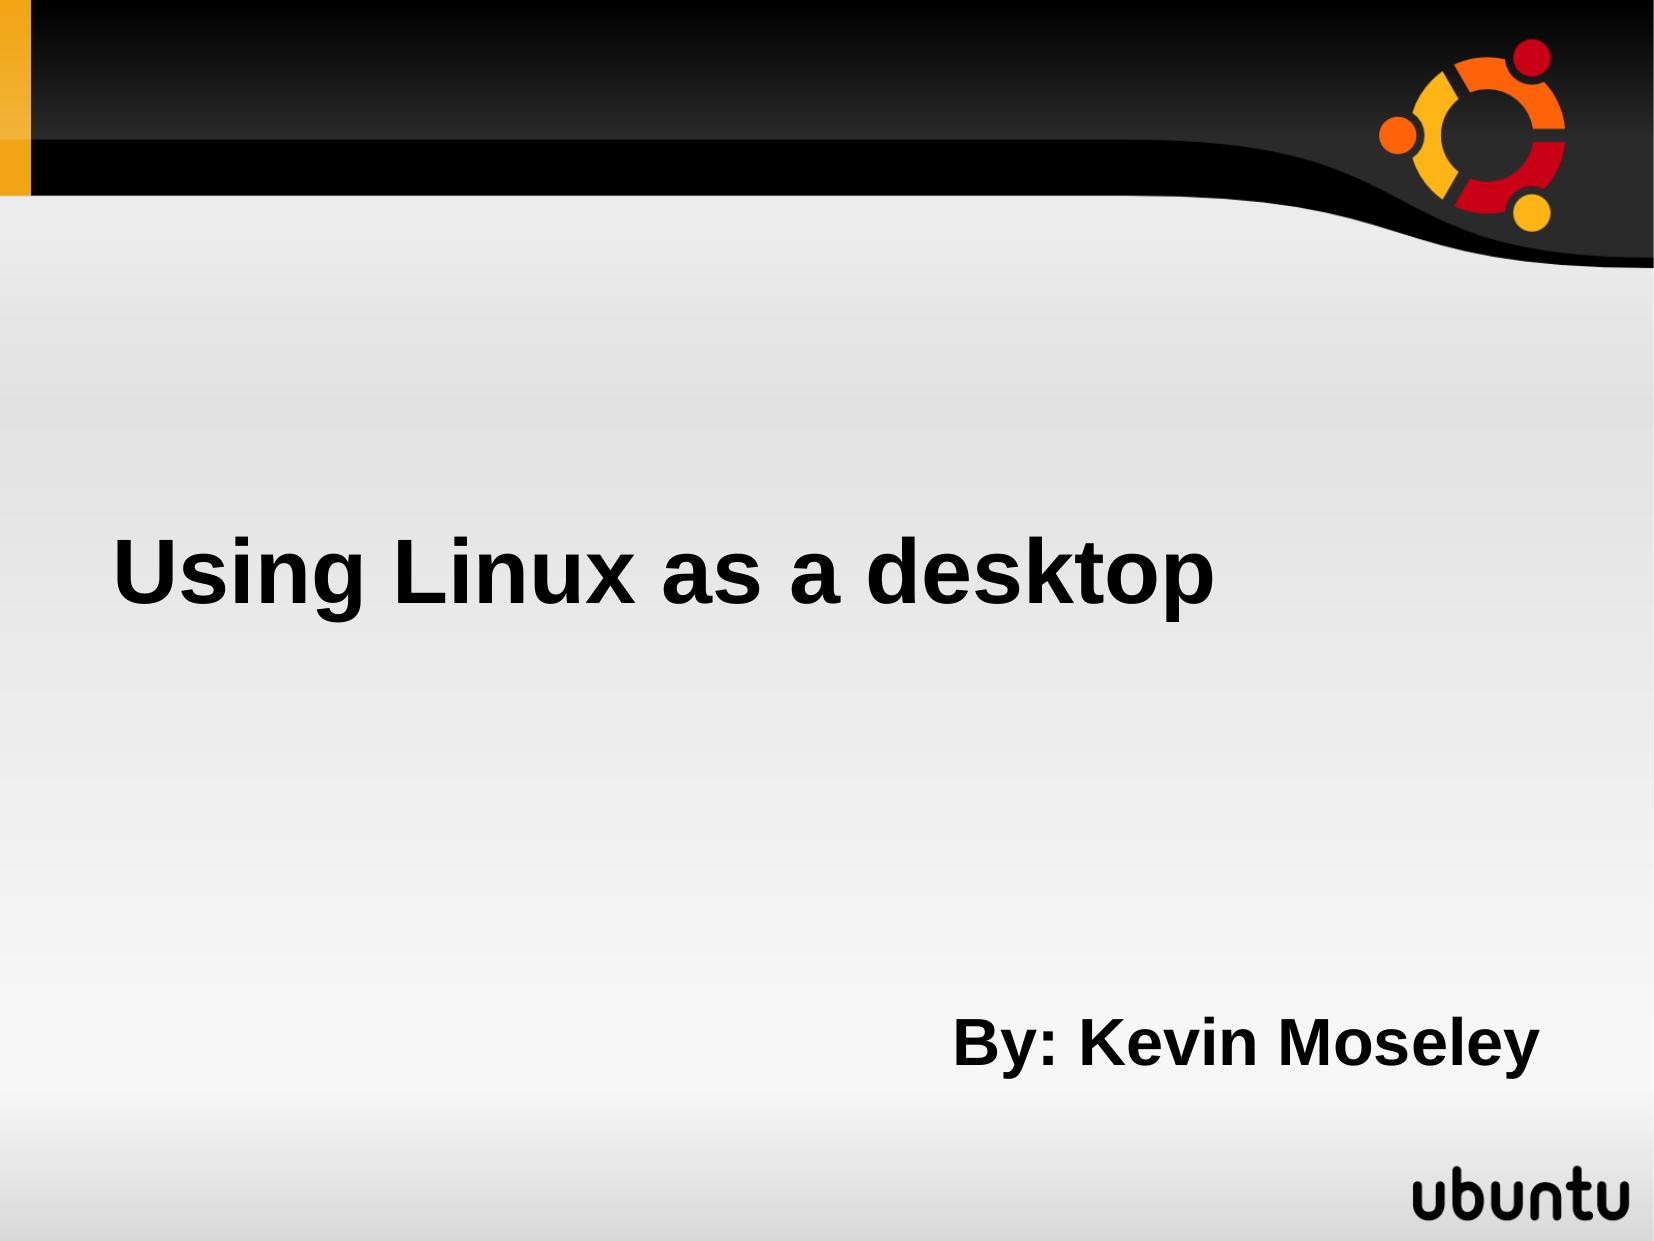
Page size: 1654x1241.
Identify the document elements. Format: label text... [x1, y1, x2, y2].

title Using Linux as a desktop [112, 467, 1313, 676]
picture [0, 0, 1654, 1241]
text_box By: Kevin Moseley [937, 997, 1613, 1088]
